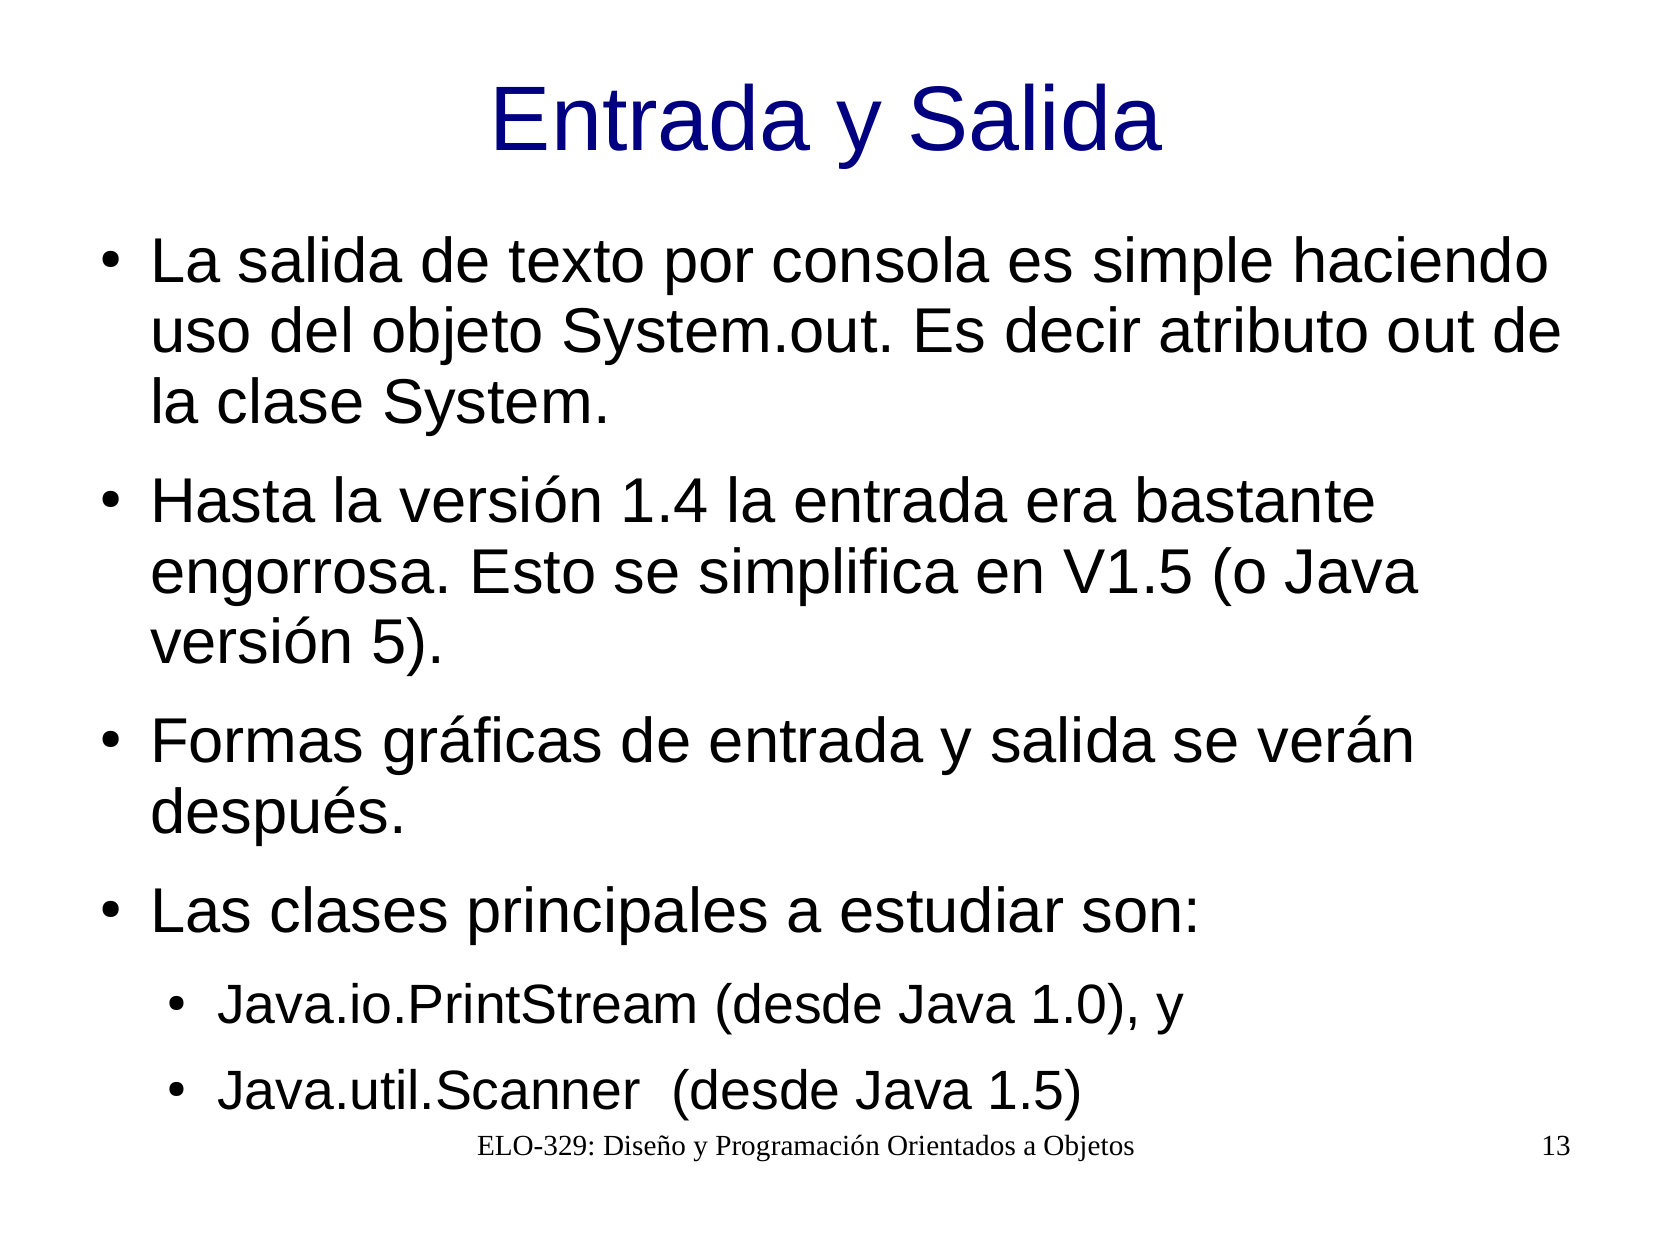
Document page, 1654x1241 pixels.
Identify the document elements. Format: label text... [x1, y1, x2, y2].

list La salida de texto por consola es simple haciendo uso del objeto System.out. Es decir atributo out de la clase System. Hasta la versión 1.4 la entrada era bastante engorrosa. Esto se simplifica en V1.5 (o Java versión 5). Formas gráficas de entrada y salida se verán después. Las clases principales a estudiar son: Java.io.PrintStream (desde Java 1.0), y Java.util.Scanner (desde Java 1.5)‏ [82, 225, 1613, 1126]
title Entrada y Salida [82, 49, 1571, 188]
